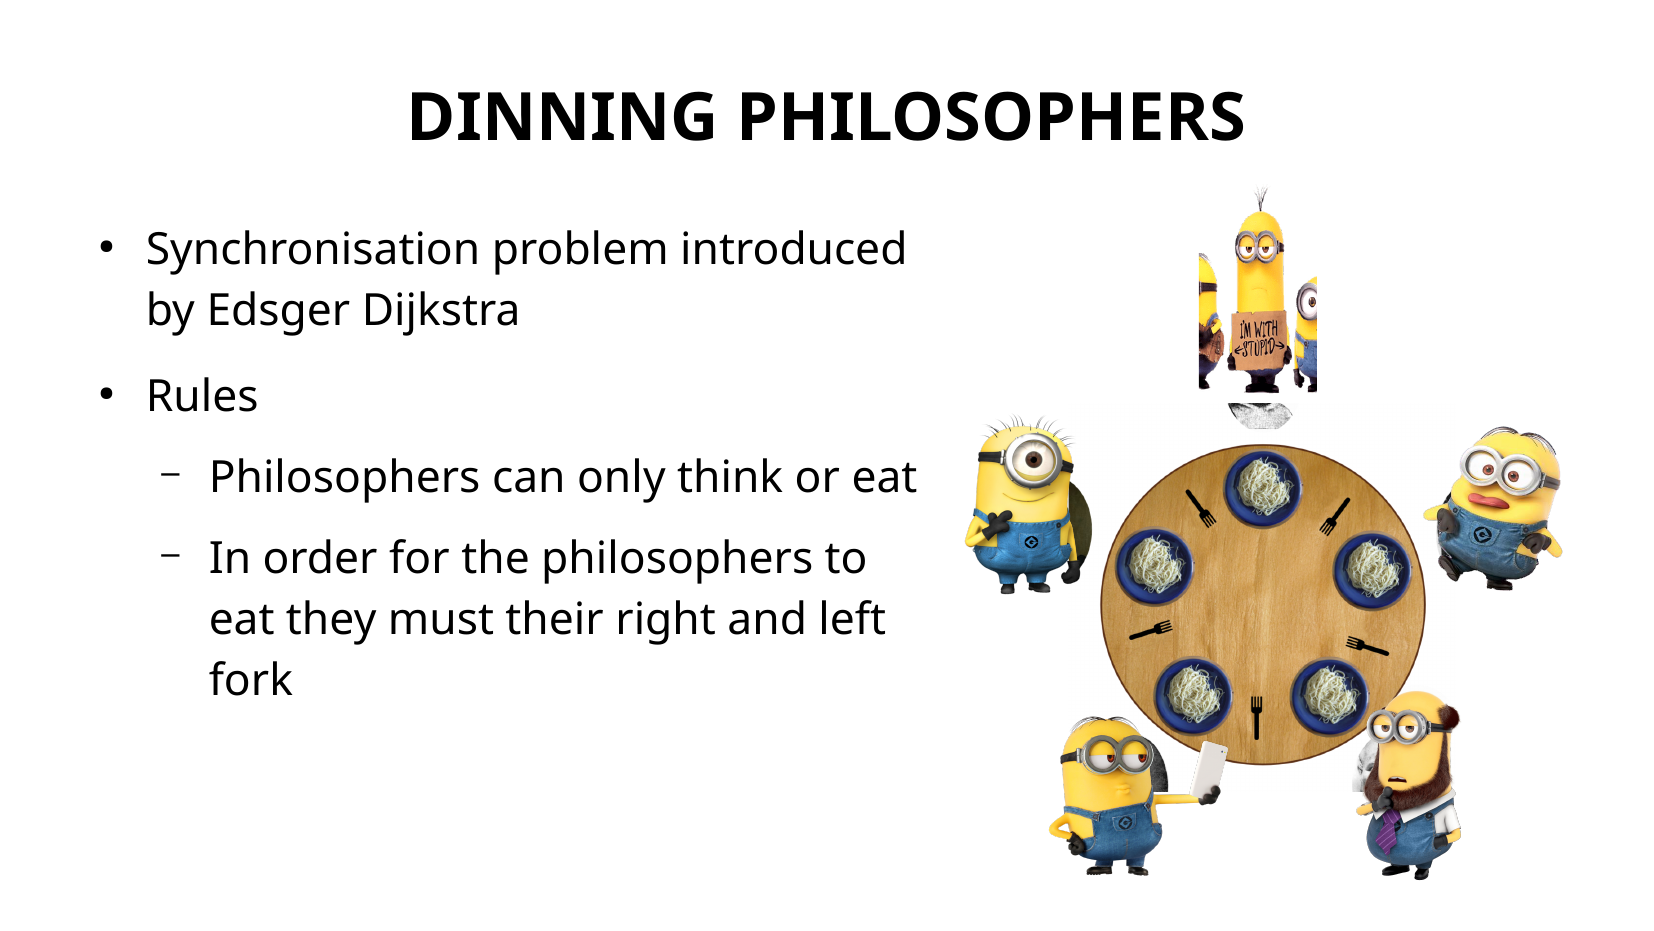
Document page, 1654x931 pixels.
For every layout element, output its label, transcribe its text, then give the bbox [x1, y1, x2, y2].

list Synchronisation problem introduced by Edsger Dijkstra Rules Philosophers can only think or eat In order for the philosophers to eat they must their right and left fork [82, 217, 922, 757]
picture [938, 171, 1565, 894]
title DINNING PHILOSOPHERS [82, 36, 1571, 193]
